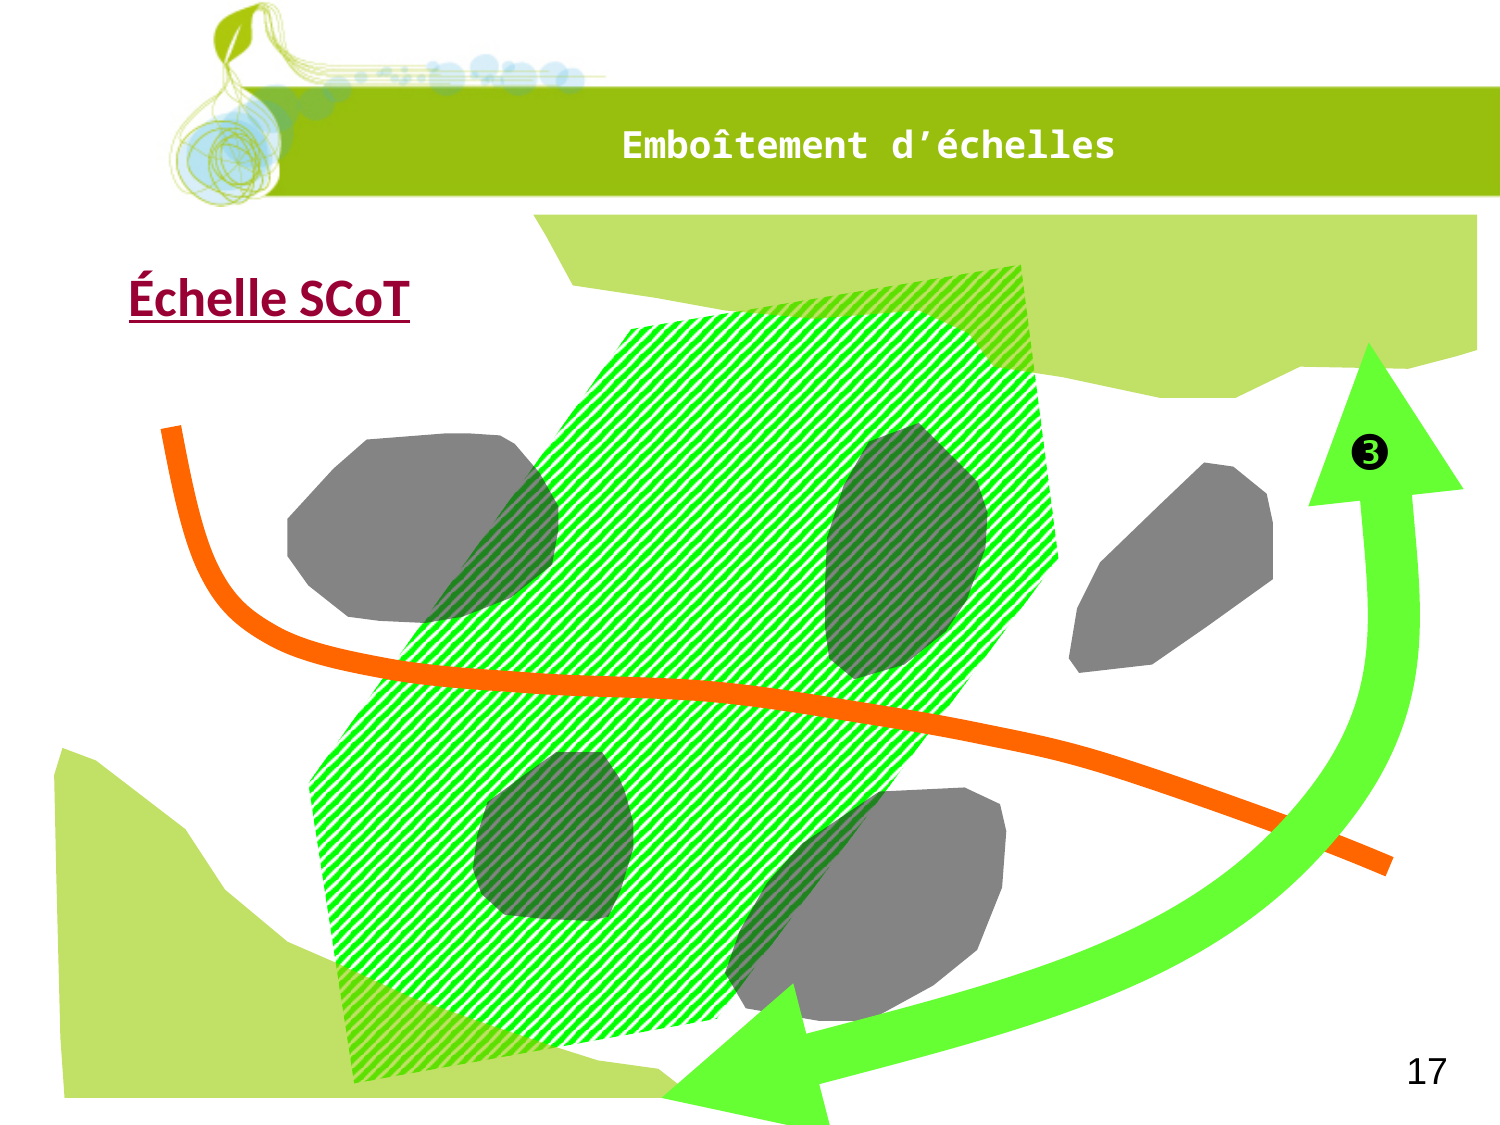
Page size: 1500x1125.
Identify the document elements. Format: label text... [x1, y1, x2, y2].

text_box [287, 214, 1478, 715]
text_box Emboîtement d’échelles [312, 90, 1426, 197]
text_box Échelle SCoT [113, 254, 426, 335]
text_box [1068, 462, 1273, 673]
text_box  [1332, 412, 1430, 488]
text_box [54, 679, 1007, 1098]
text_box <numéro> [1391, 1039, 1471, 1101]
picture [0, 0, 1500, 207]
